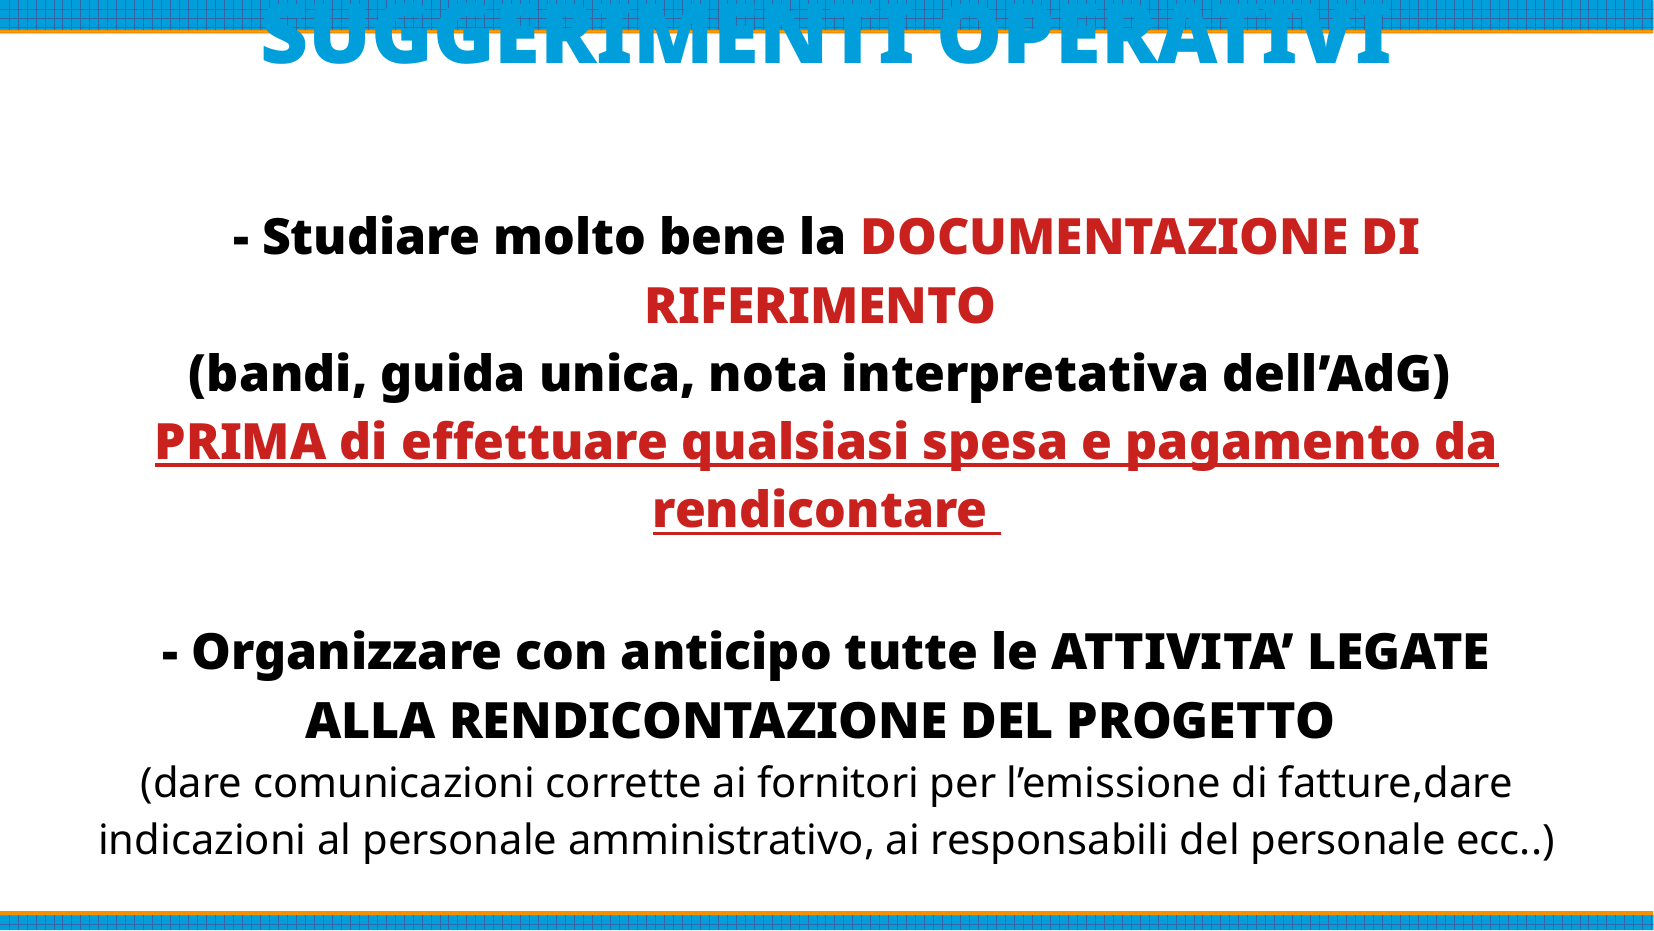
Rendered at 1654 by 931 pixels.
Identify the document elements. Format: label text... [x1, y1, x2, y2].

subtitle SUGGERIMENTI OPERATIVI - Studiare molto bene la DOCUMENTAZIONE DI RIFERIMENTO (bandi, guida unica, nota interpretativa dell’AdG) PRIMA di effettuare qualsiasi spesa e pagamento da rendicontare - Organizzare con anticipo tutte le ATTIVITA’ LEGATE ALLA RENDICONTAZIONE DEL PROGETTO (dare comunicazioni corrette ai fornitori per l’emissione di fatture,dare indicazioni al personale amministrativo, ai responsabili del personale ecc..) [88, 38, 1565, 803]
